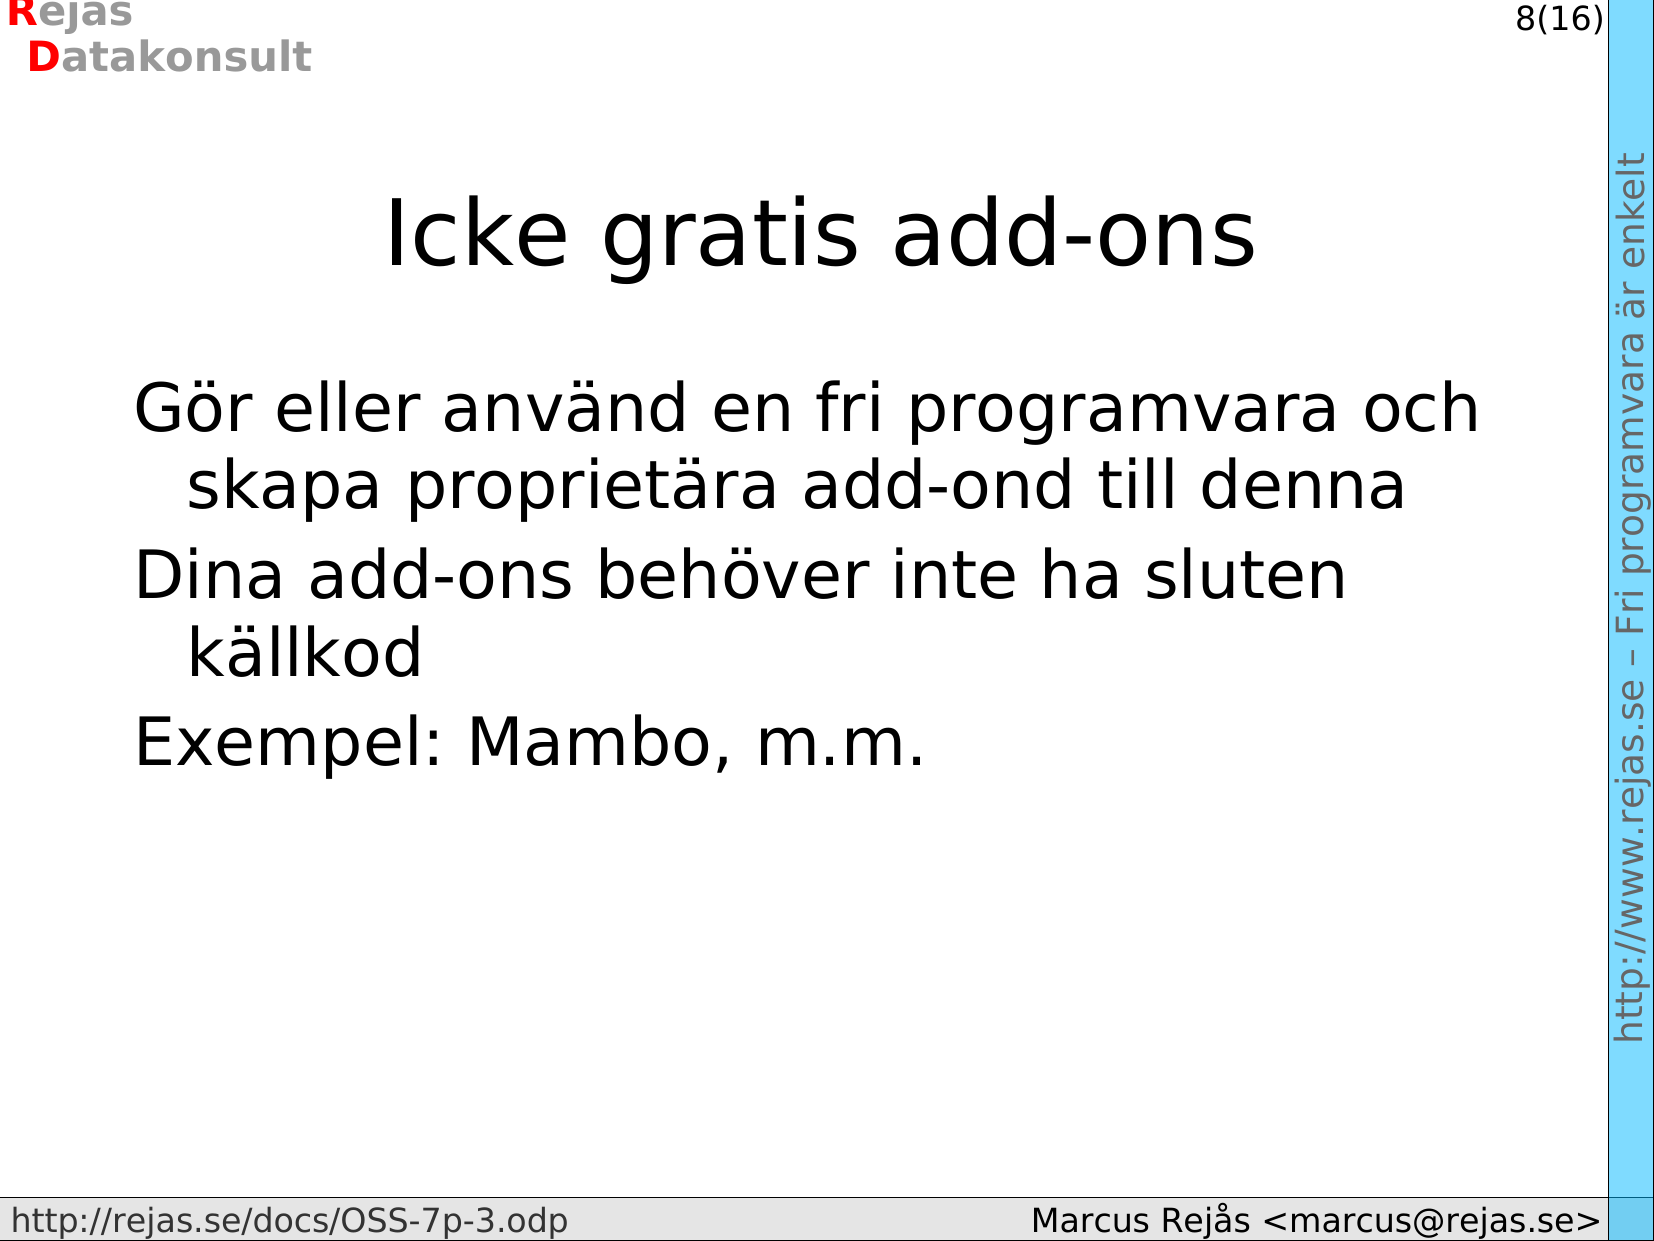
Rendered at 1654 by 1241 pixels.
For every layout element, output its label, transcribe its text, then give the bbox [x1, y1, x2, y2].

title Icke gratis add-ons [115, 130, 1528, 338]
list Gör eller använd en fri programvara och skapa proprietära add-ond till denna Dina add-ons behöver inte ha sluten källkod Exempel: Mambo, m.m. [115, 368, 1528, 1165]
